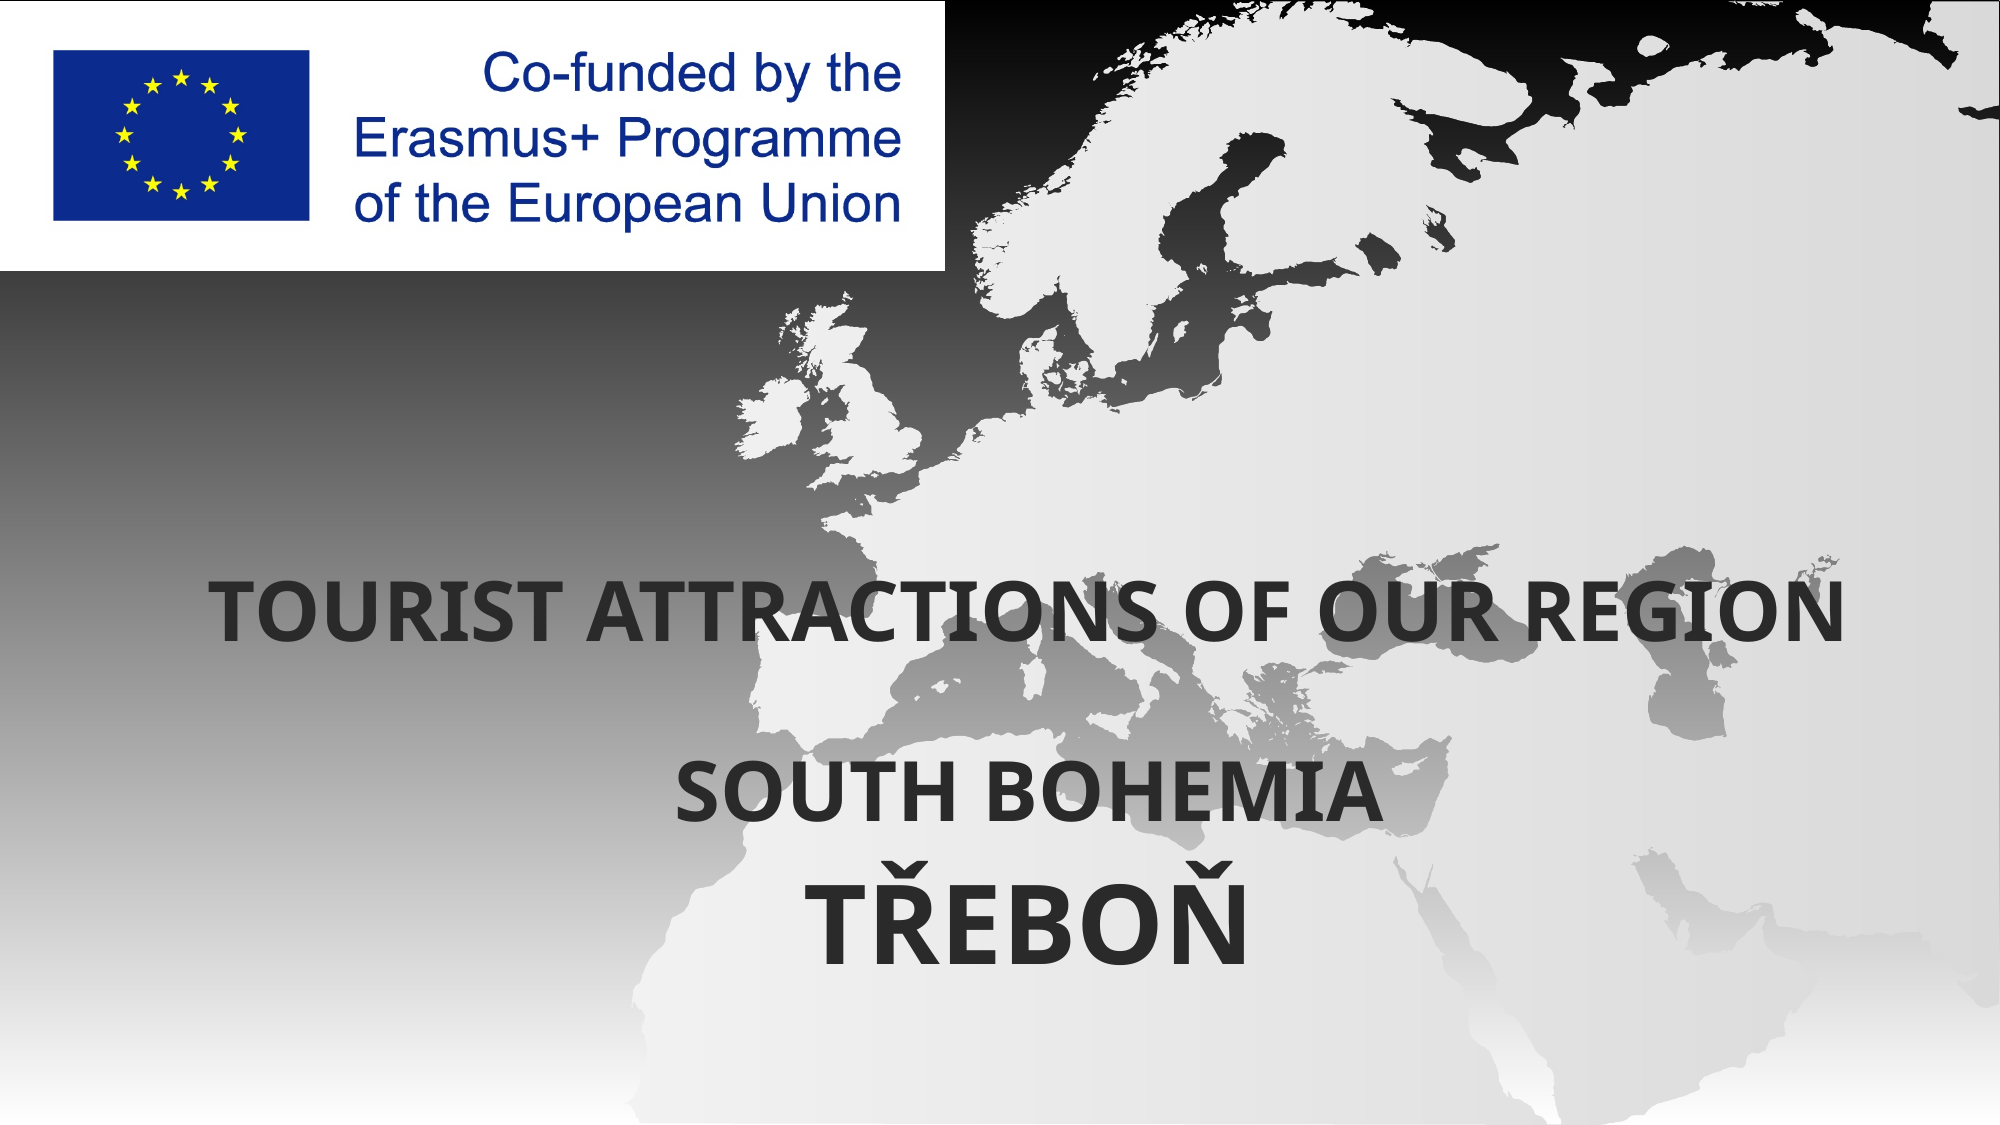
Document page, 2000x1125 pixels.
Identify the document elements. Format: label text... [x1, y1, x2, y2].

picture [0, 1, 945, 271]
title TOURIST ATTRACTIONS OF OUR REGION SOUTH BOHEMIA TŘEBOŇ [90, 562, 1969, 858]
